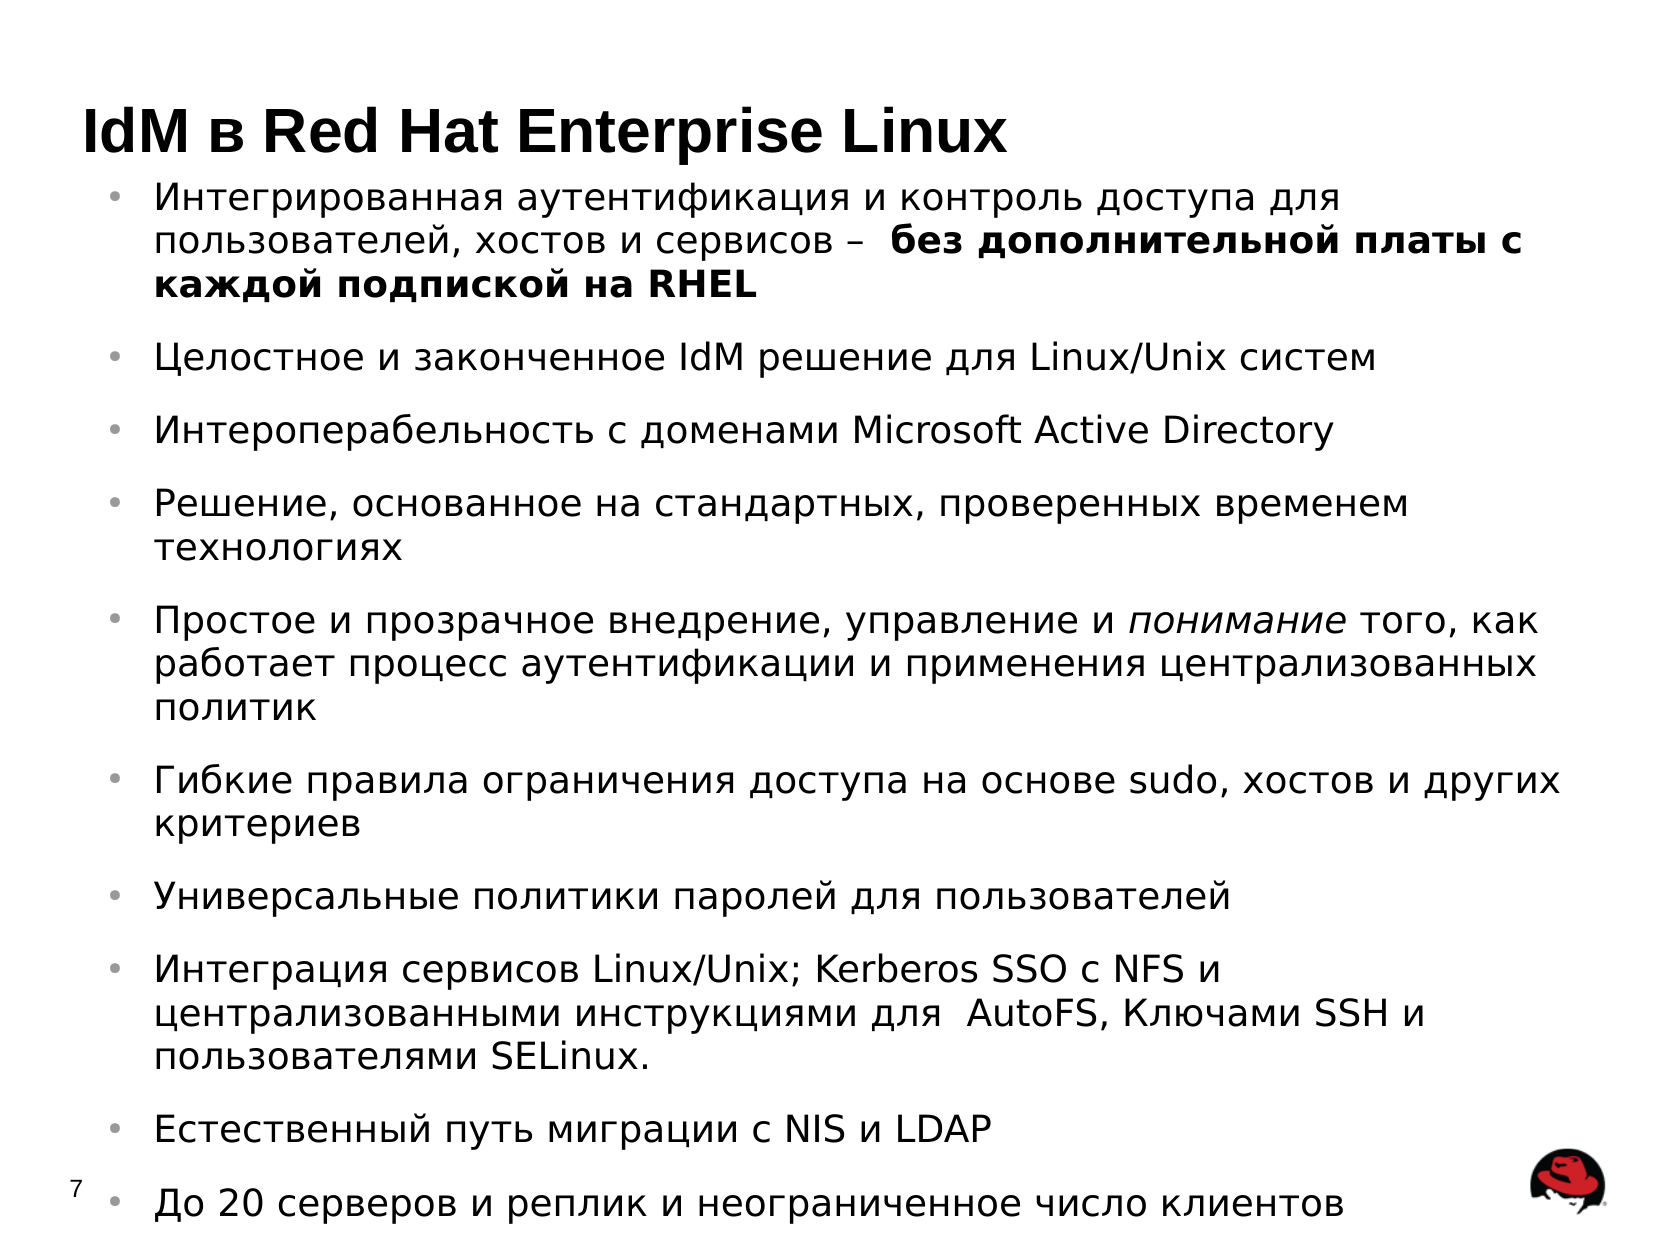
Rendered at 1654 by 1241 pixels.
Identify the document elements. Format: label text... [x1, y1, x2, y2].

title IdM в Red Hat Enterprise Linux [82, 37, 1571, 226]
picture [1582, 1146, 1613, 1224]
list Интегрированная аутентификация и контроль доступа для пользователей, хостов и сервисов – без дополнительной платы с каждой подпиской на RHEL Целостное и законченное IdM решение для Linux/Unix систем Интероперабельность с доменами Microsoft Active Directory Решение, основанное на стандартных, проверенных временем технологиях Простое и прозрачное внедрение, управление и понимание того, как работает процесс аутентификации и применения централизованных политик Гибкие правила ограничения доступа на основе sudo, хостов и других критериев Универсальные политики паролей для пользователей Интеграция сервисов Linux/Unix; Kerberos SSO с NFS и централизованными инструкциями для AutoFS, Ключами SSH и пользователями SELinux. Естественный путь миграции с NIS и LDAP До 20 серверов и реплик и неограниченное число клиентов [93, 175, 1582, 1225]
